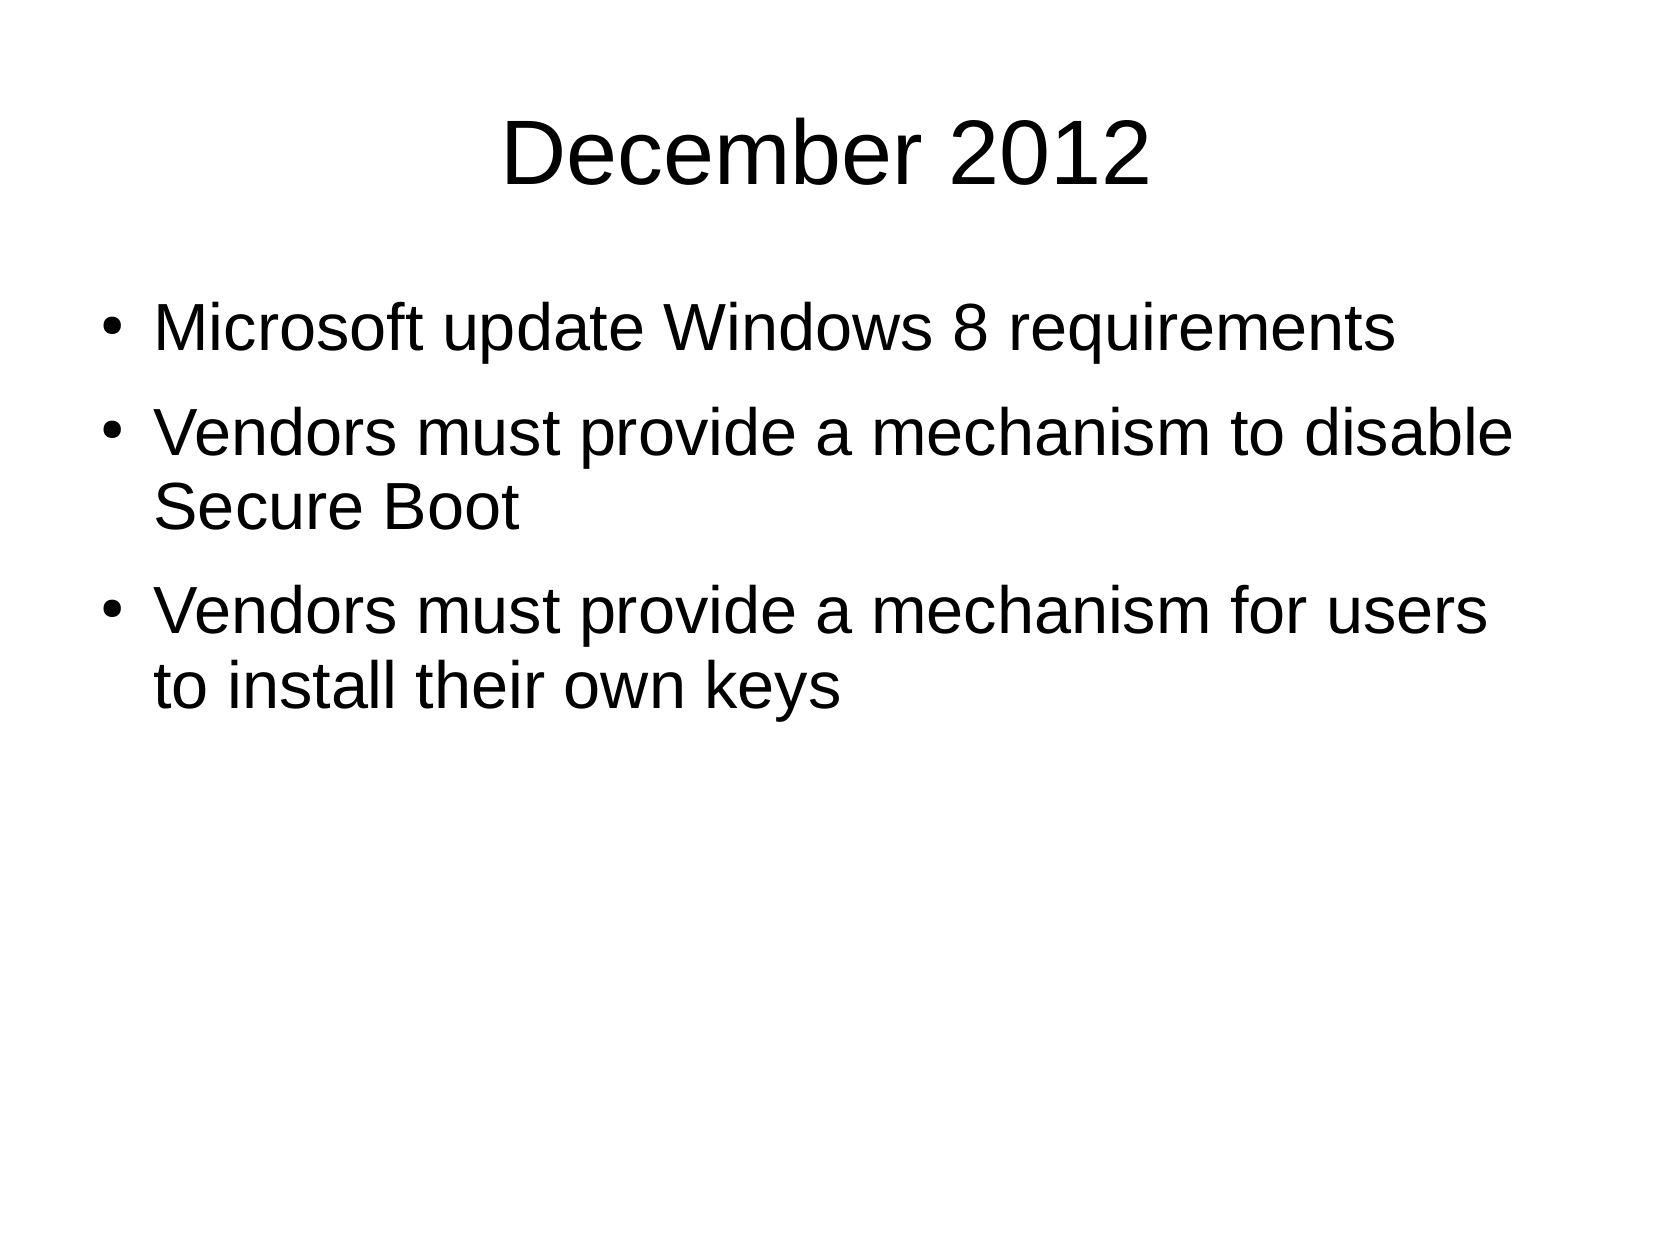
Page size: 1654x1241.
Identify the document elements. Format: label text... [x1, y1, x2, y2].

list Microsoft update Windows 8 requirements Vendors must provide a mechanism to disable Secure Boot Vendors must provide a mechanism for users to install their own keys [82, 290, 1538, 1010]
title December 2012 [82, 49, 1571, 257]
